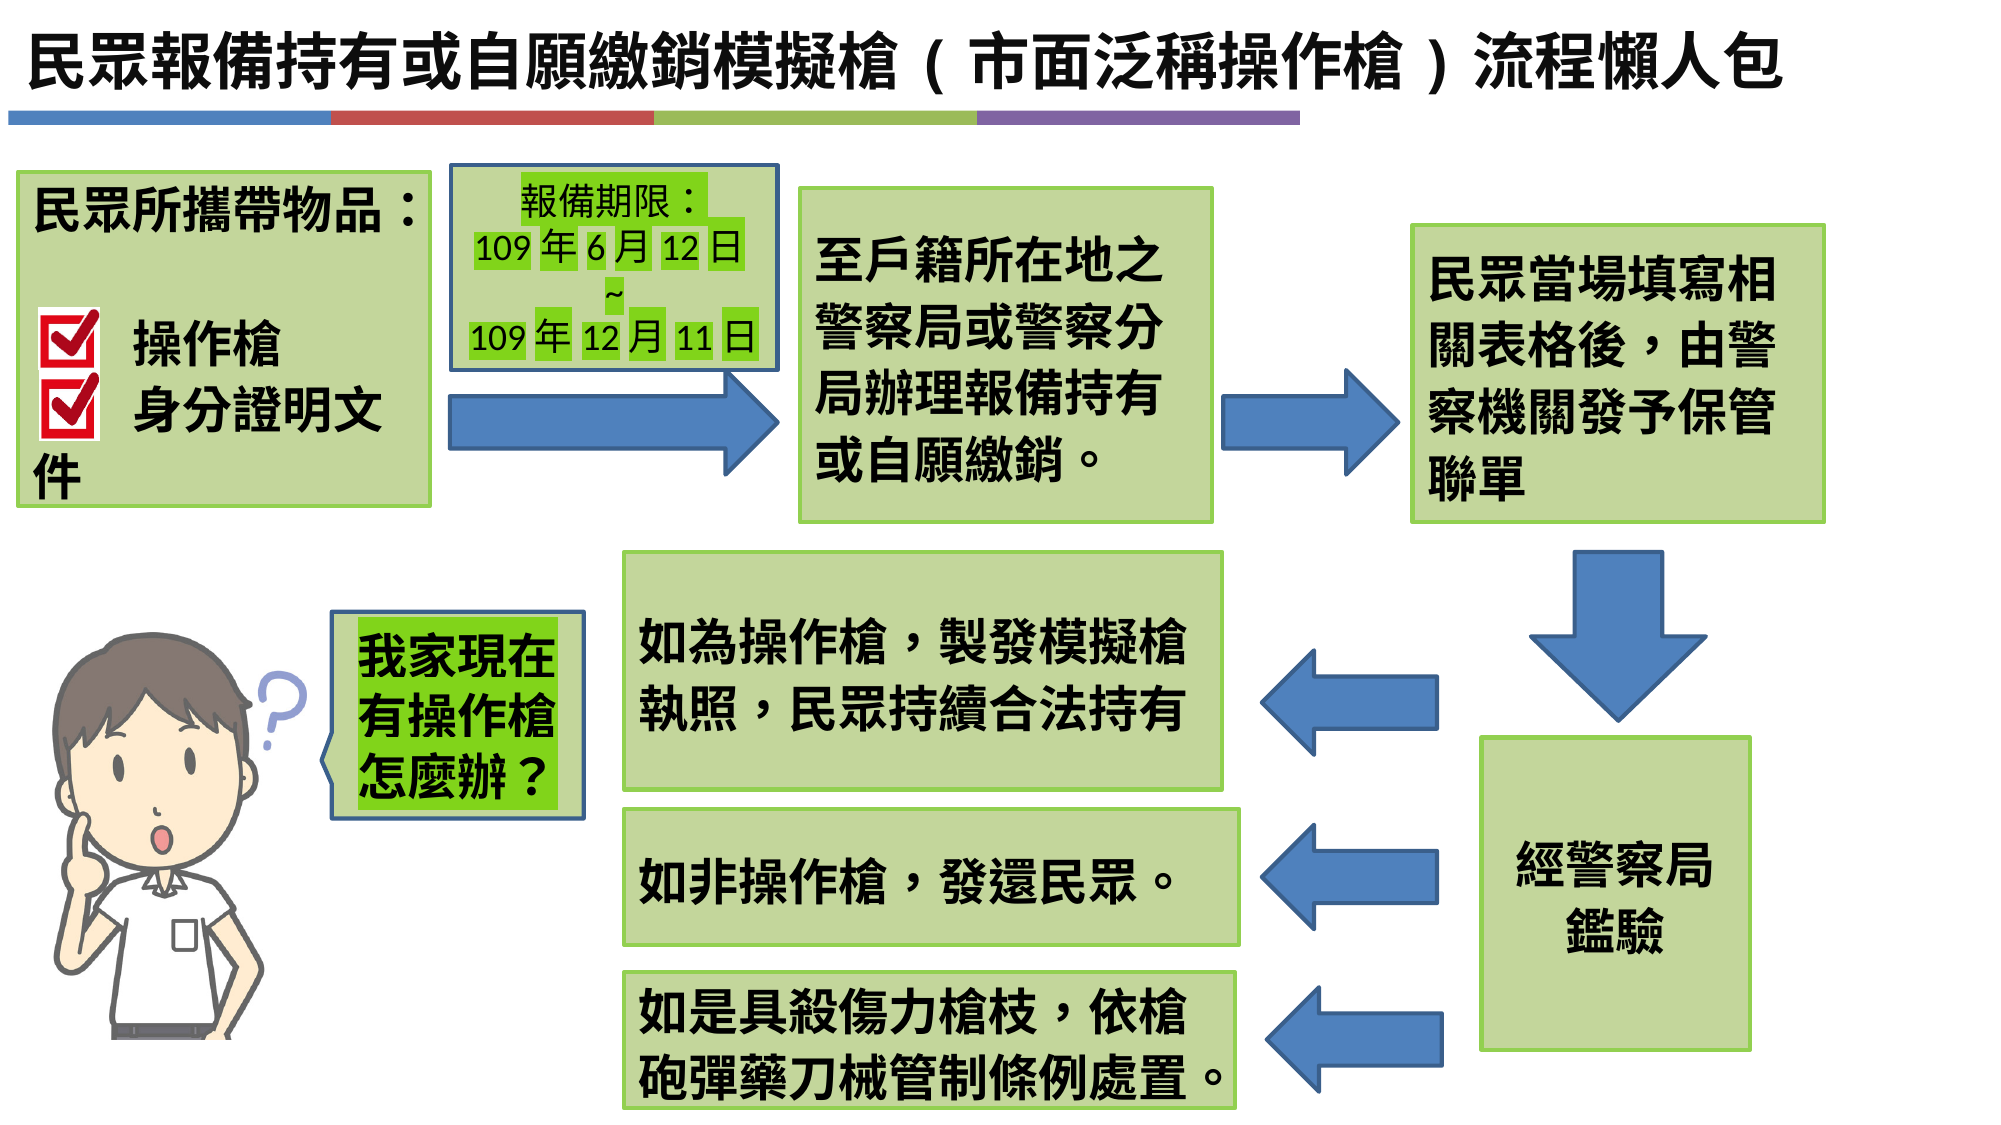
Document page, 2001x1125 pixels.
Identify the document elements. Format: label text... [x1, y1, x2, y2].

text_box 如是具殺傷力槍枝，依槍砲彈藥刀械管制條例處置。 [623, 972, 1236, 1109]
text_box [8, 110, 1300, 125]
text_box 報備期限： 109年6月12日~ 109年12月11日 [450, 165, 778, 371]
text_box 民眾當場填寫相關表格後，由警察機關發予保管聯單 [1412, 224, 1825, 523]
text_box 如為操作槍，製發模擬槍執照，民眾持續合法持有 [624, 551, 1223, 790]
text_box 民眾報備持有或自願繳銷模擬槍(市面泛稱操作槍)流程懶人包 [8, 14, 1863, 155]
text_box 民眾所攜帶物品： 操作槍 身分證明文件 [18, 171, 430, 506]
text_box [1261, 650, 1437, 755]
text_box 我家現在有操作槍怎麼辦？ [321, 611, 584, 819]
picture [52, 632, 307, 1040]
text_box [1261, 824, 1437, 930]
text_box 經警察局鑑驗 [1481, 737, 1750, 1050]
text_box [1266, 987, 1442, 1092]
text_box [1223, 370, 1399, 475]
text_box 至戶籍所在地之警察局或警察分局辦理報備持有或自願繳銷。 [800, 188, 1212, 523]
text_box 如非操作槍，發還民眾。 [623, 808, 1240, 945]
text_box [1530, 551, 1706, 721]
picture [38, 307, 100, 441]
text_box [449, 371, 778, 475]
